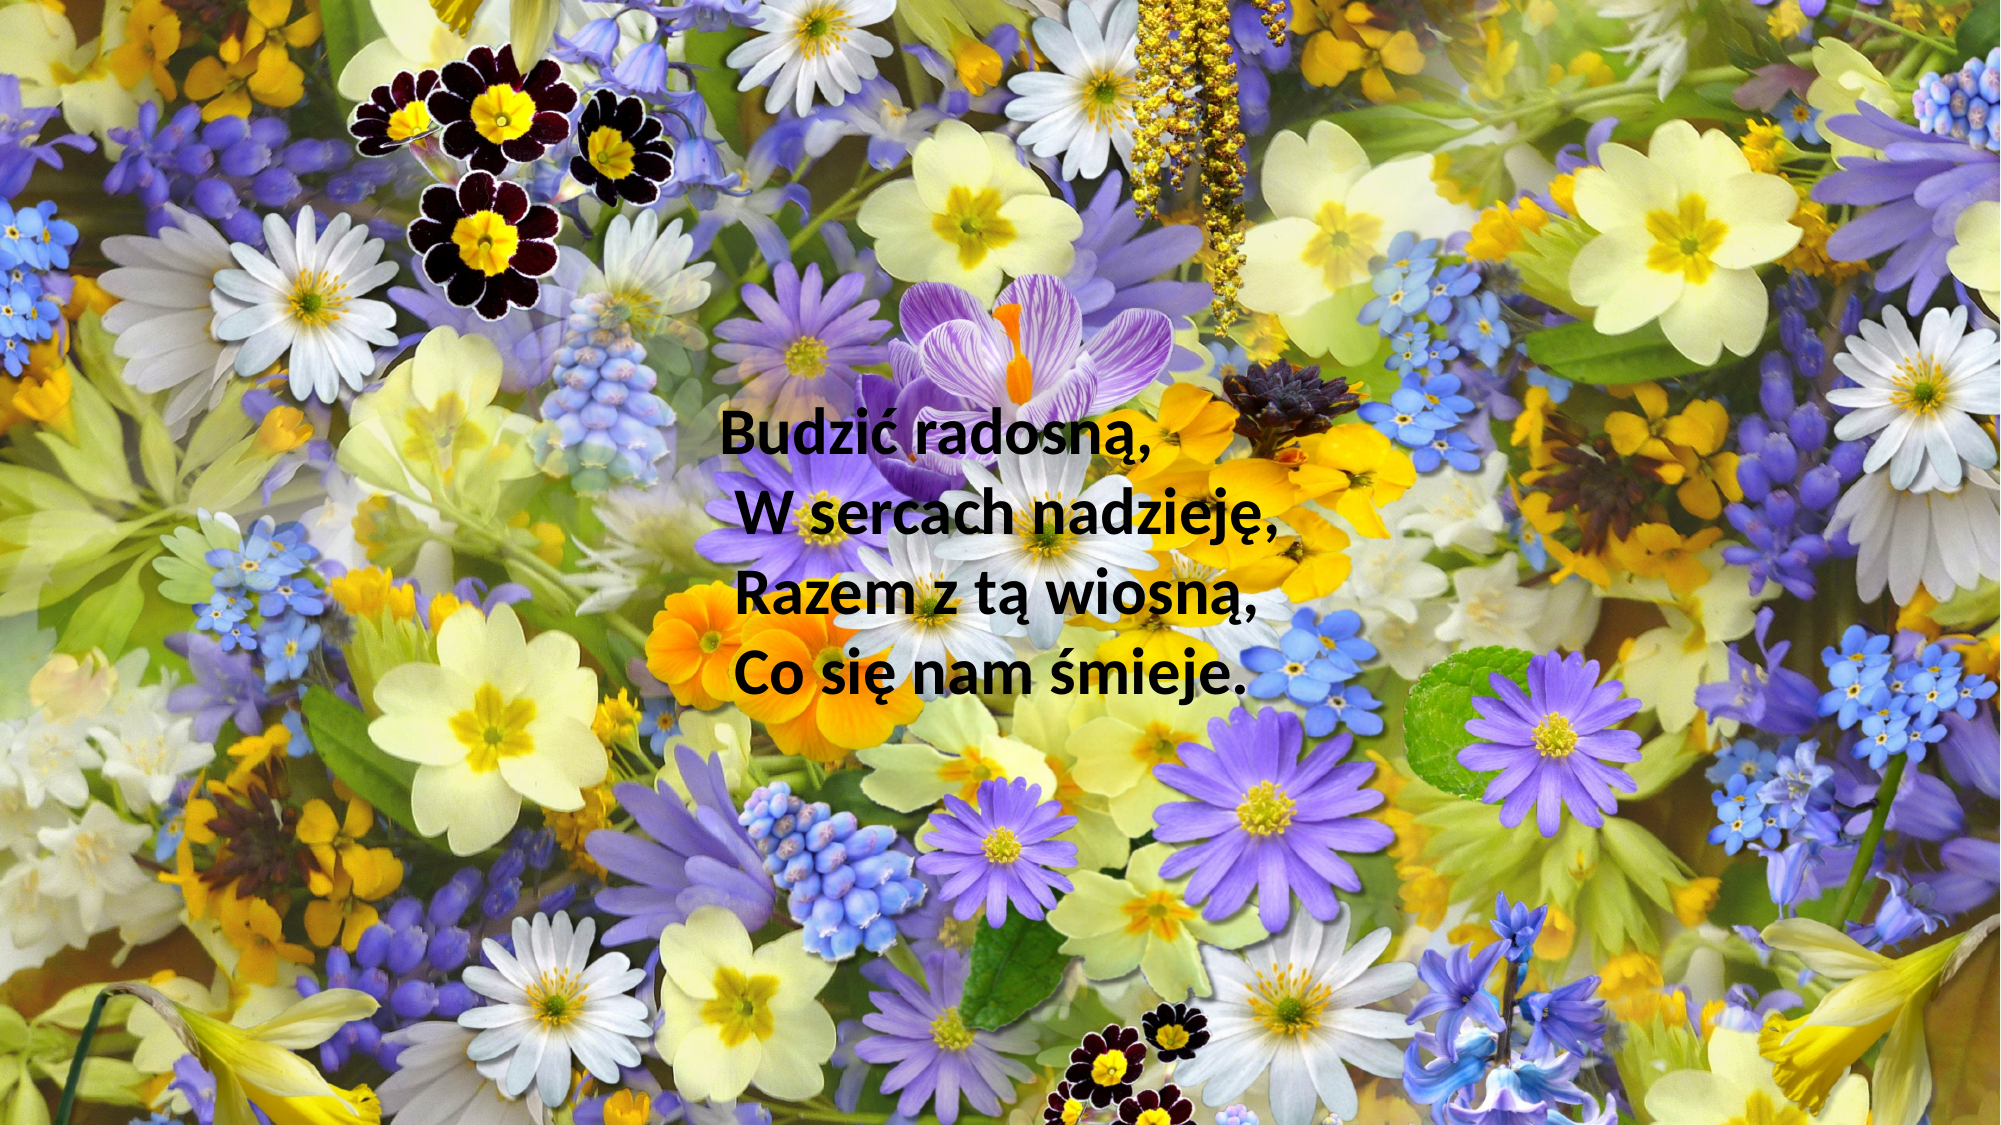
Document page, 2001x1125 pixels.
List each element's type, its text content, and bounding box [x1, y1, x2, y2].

text_box Bu­dzić ra­do­sną, W ser­cach na­dzie­ję, Ra­zem z tą wio­sną, Co się nam śmie­je. [704, 380, 1429, 765]
picture [0, 0, 2000, 1125]
